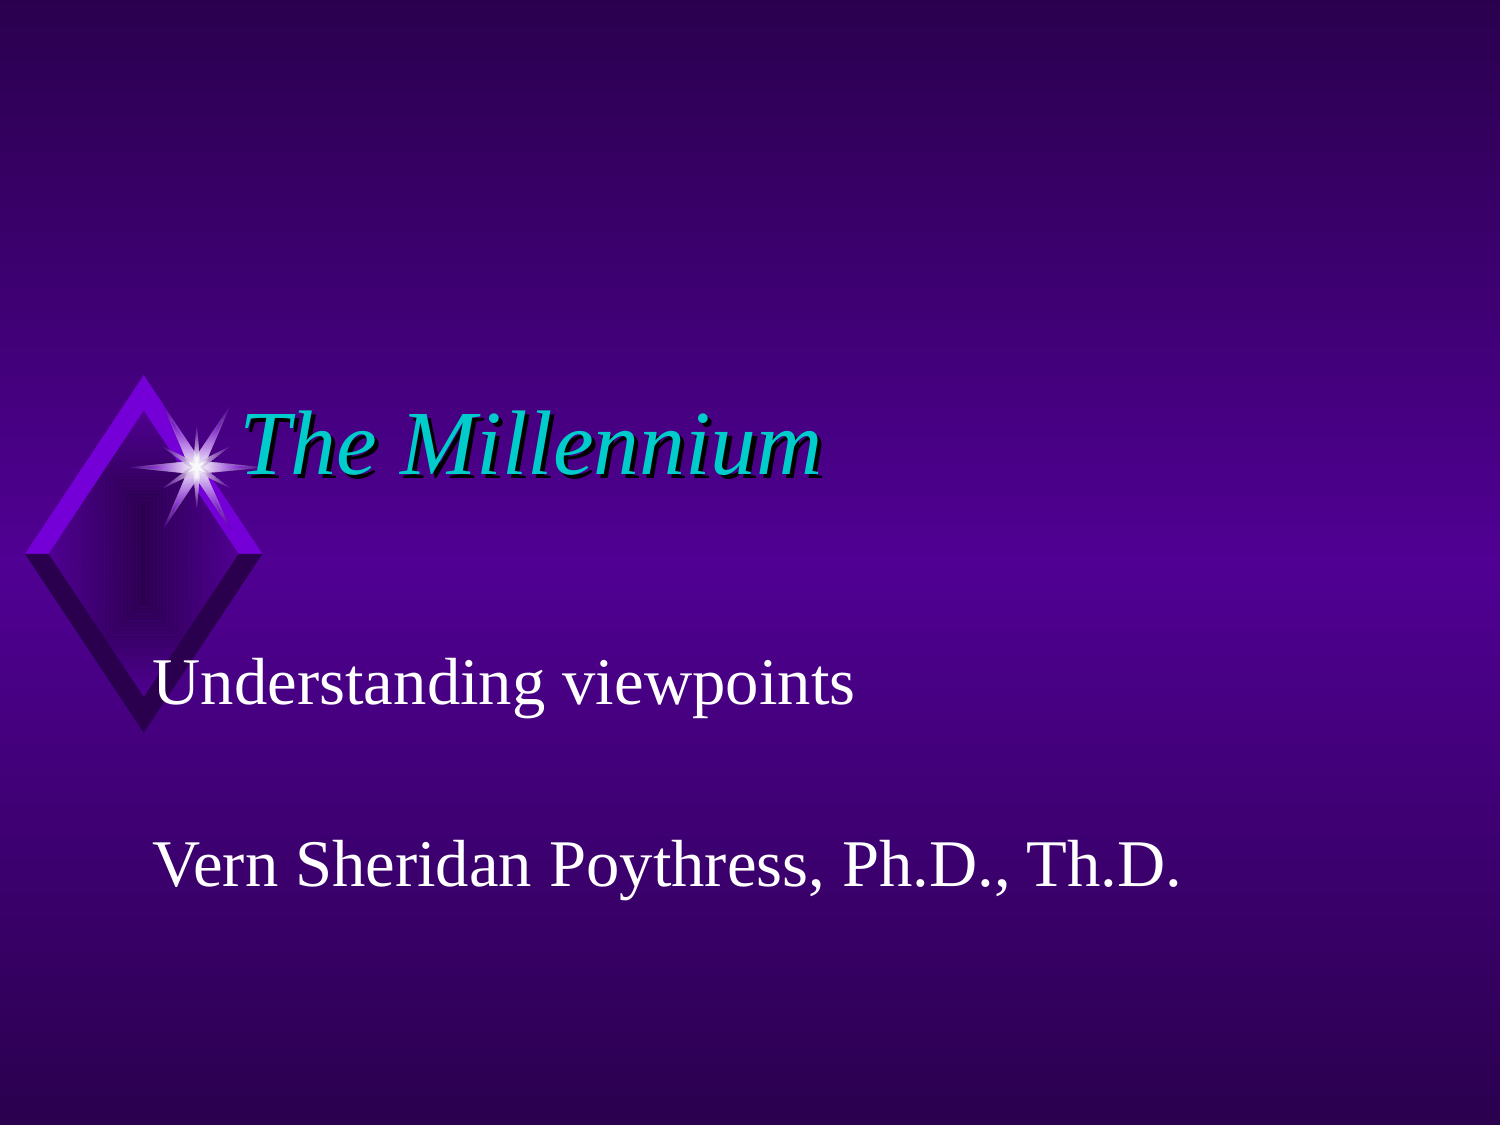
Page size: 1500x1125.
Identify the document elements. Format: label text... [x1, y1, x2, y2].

title The Millennium [224, 349, 1500, 538]
subtitle Understanding viewpoints Vern Sheridan Poythress, Ph.D., Th.D. [137, 637, 1400, 926]
